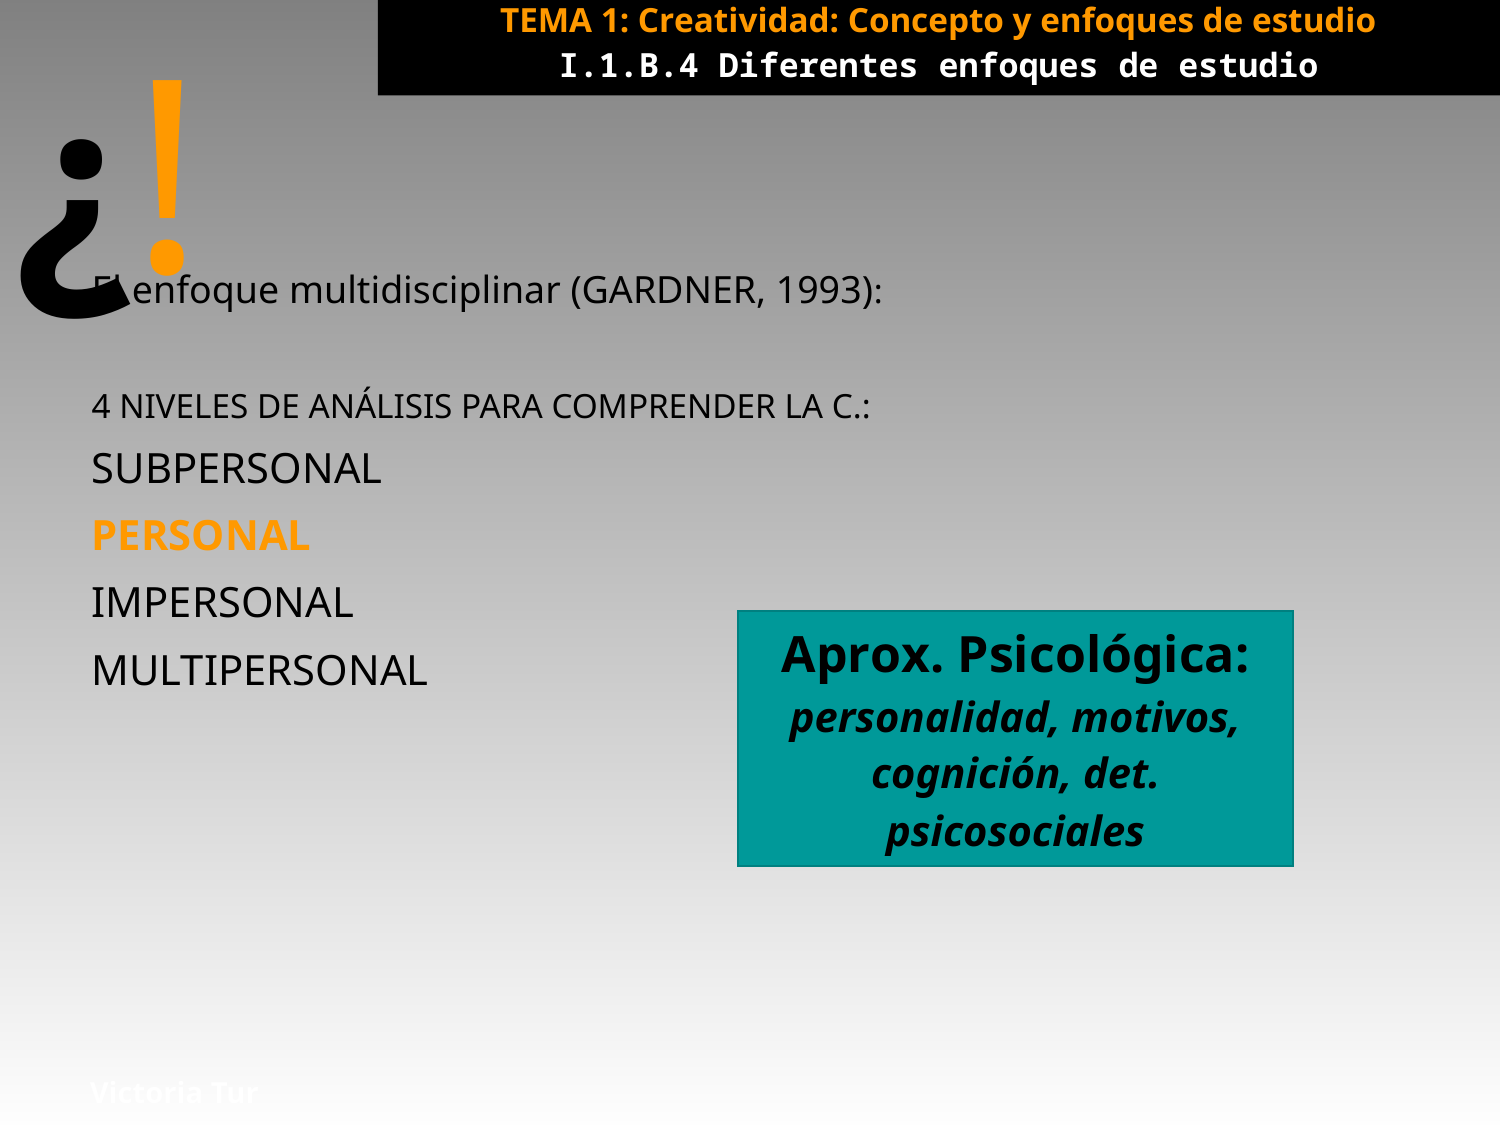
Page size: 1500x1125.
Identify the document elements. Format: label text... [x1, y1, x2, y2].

text_box Aprox. Psicológica: personalidad, motivos, cognición, det. psicosociales [738, 611, 1294, 866]
list El enfoque multidisciplinar (GARDNER, 1993): 4 NIVELES DE ANÁLISIS PARA COMPRENDER LA C.: SUBPERSONAL PERSONAL IMPERSONAL MULTIPERSONAL [76, 255, 1427, 998]
text_box TEMA 1: Creatividad: Concepto y enfoques de estudio I.1.B.4 Diferentes enfoques de estudio [377, 0, 1500, 96]
